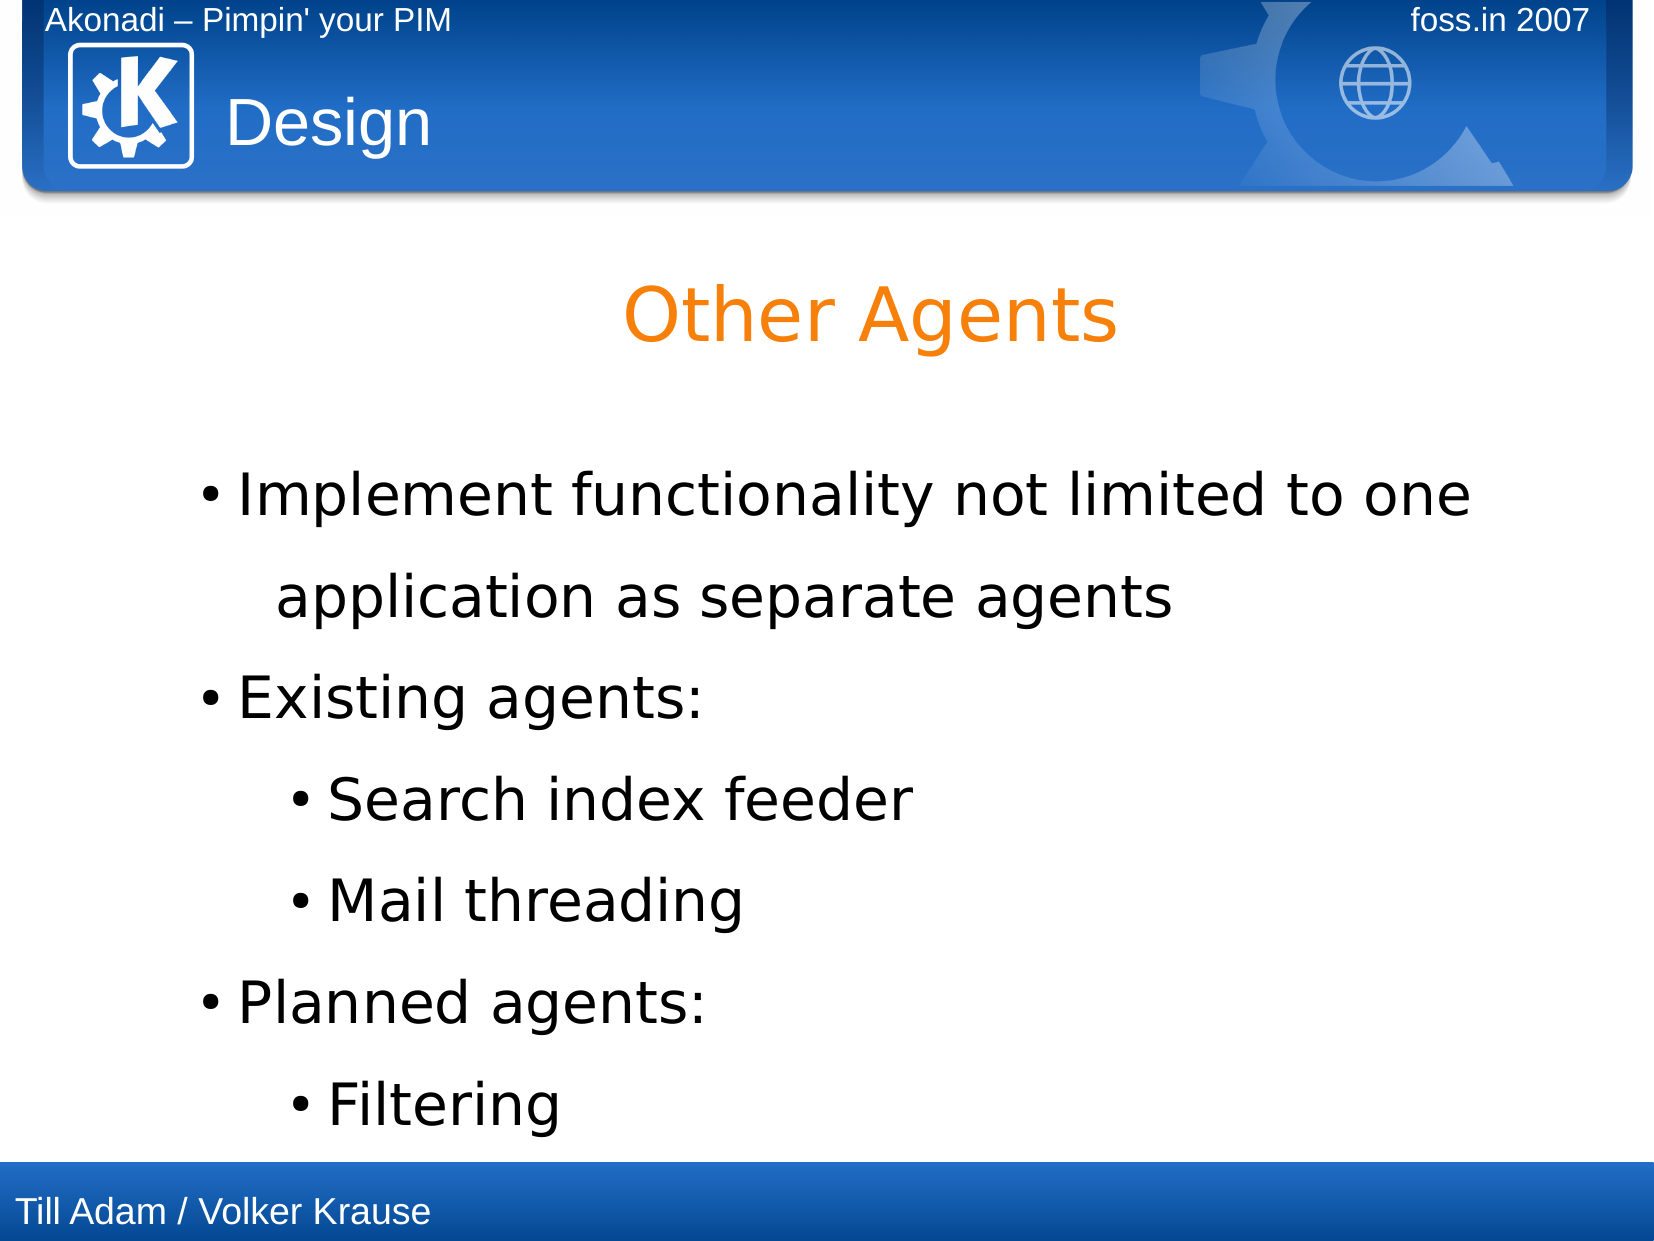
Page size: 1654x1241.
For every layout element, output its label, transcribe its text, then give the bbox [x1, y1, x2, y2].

list Other Agents [82, 284, 1571, 397]
title Design [225, 49, 1571, 188]
text_box Implement functionality not limited to one application as separate agents Existing agents: Search index feeder Mail threading Planned agents: Filtering [95, 420, 1559, 1113]
